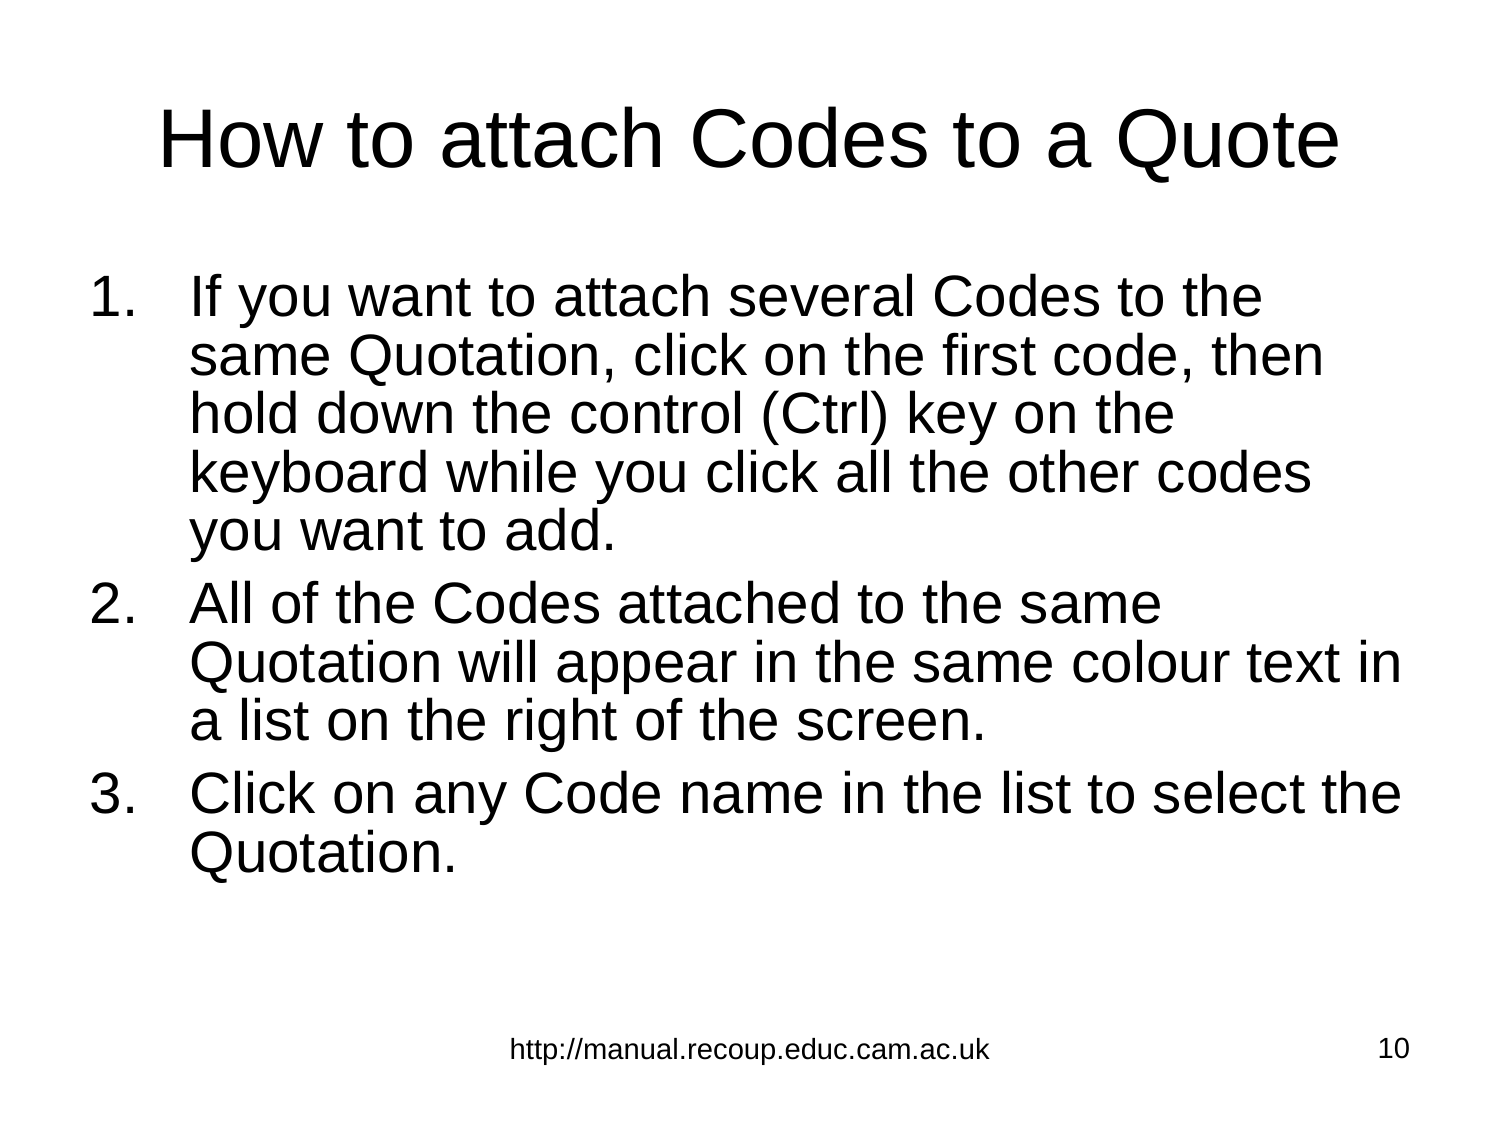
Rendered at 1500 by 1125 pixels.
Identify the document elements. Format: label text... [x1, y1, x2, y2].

title How to attach Codes to a Quote [75, 45, 1426, 233]
list If you want to attach several Codes to the same Quotation, click on the first code, then hold down the control (Ctrl) key on the keyboard while you click all the other codes you want to add. All of the Codes attached to the same Quotation will appear in the same colour text in a list on the right of the screen. Click on any Code name in the list to select the Quotation. [75, 262, 1426, 1006]
